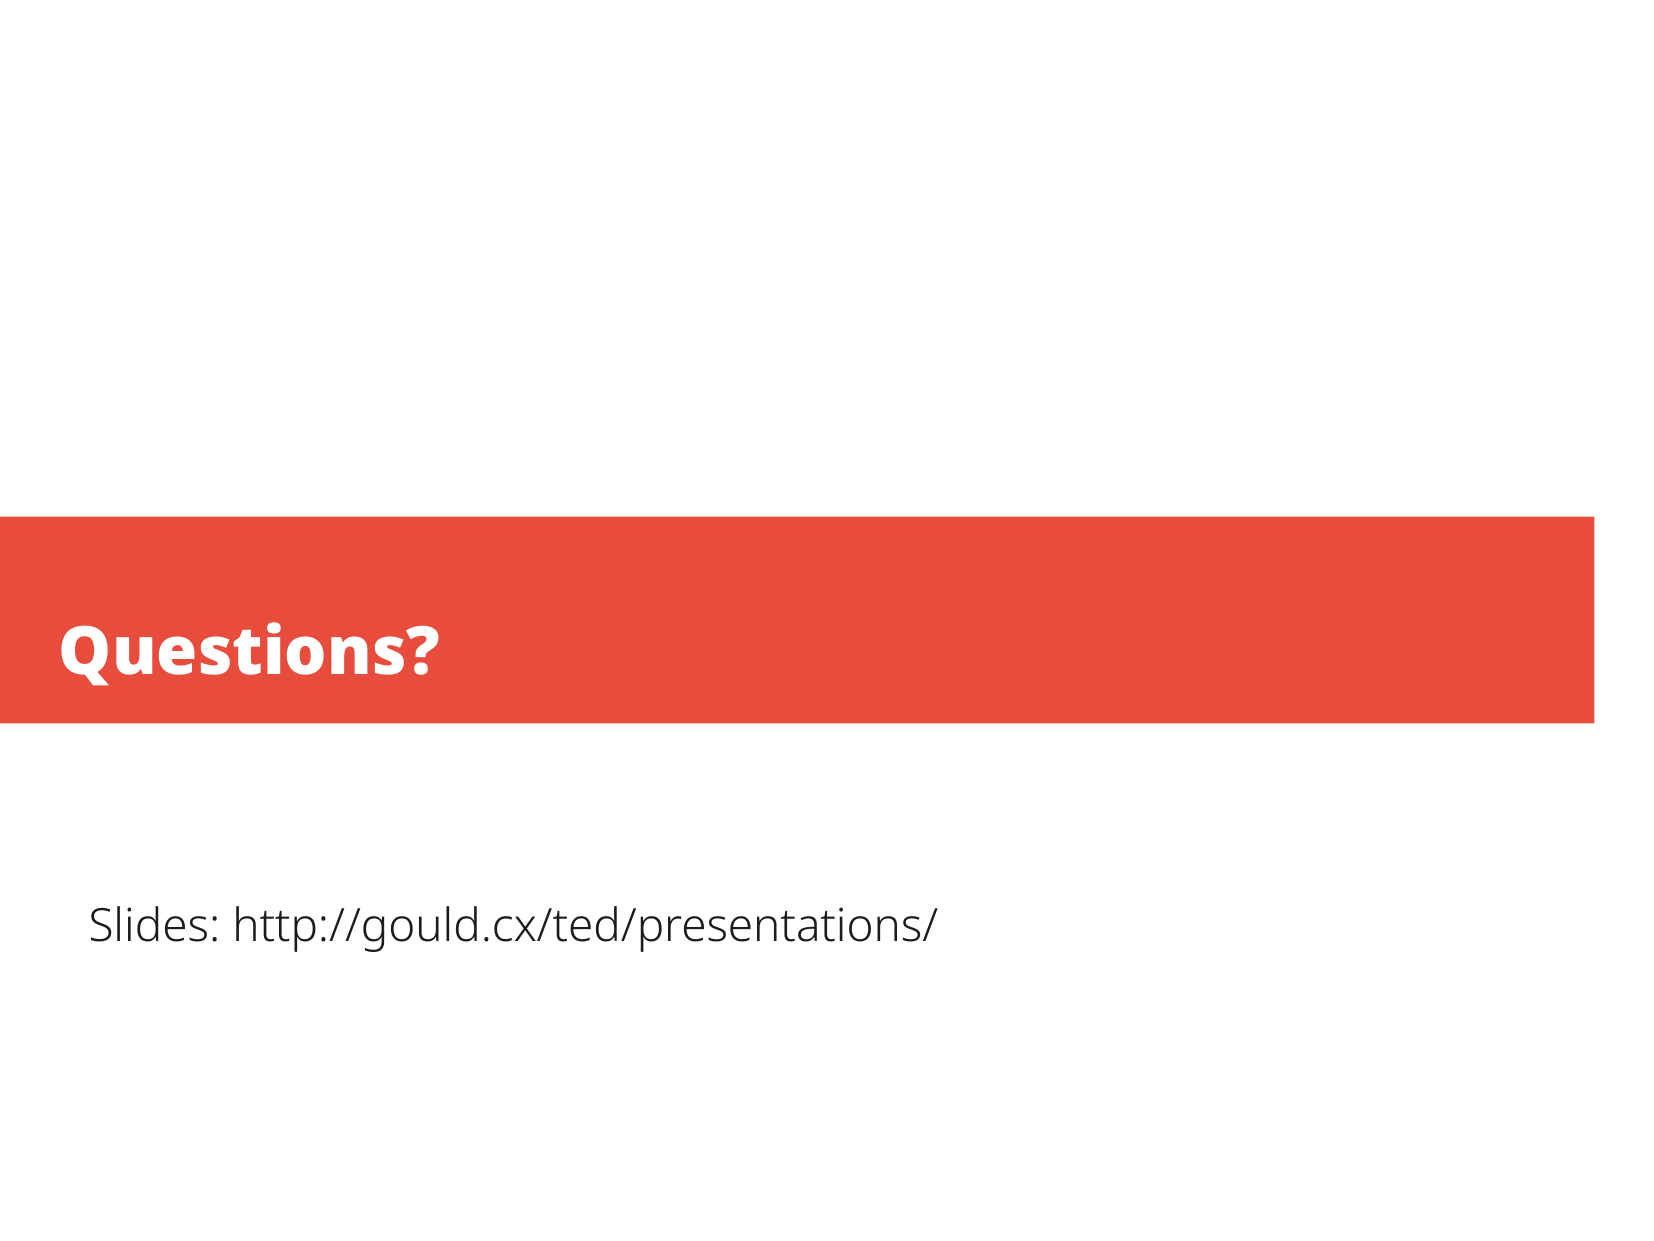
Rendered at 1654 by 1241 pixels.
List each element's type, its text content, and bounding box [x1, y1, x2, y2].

subtitle Slides: http://gould.cx/ted/presentations/ [88, 767, 1595, 1182]
title Questions? [59, 546, 1595, 694]
